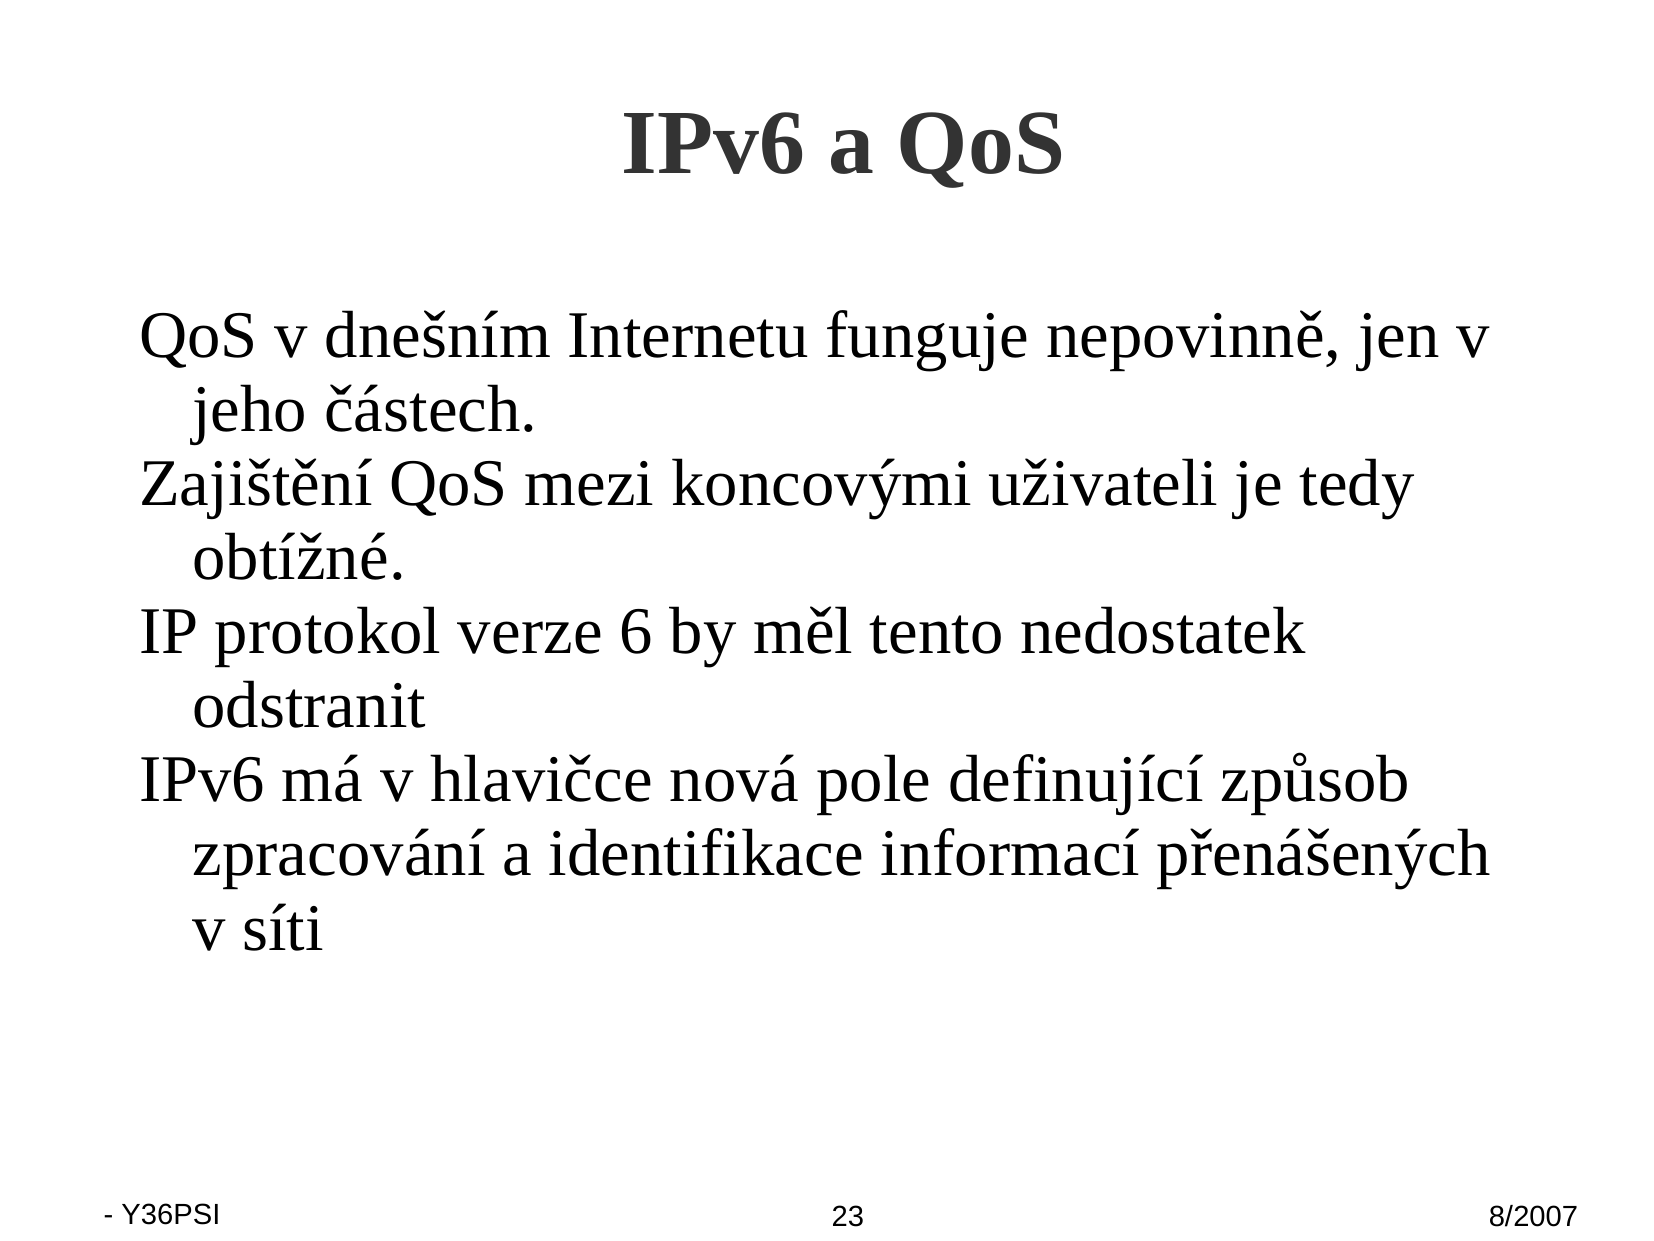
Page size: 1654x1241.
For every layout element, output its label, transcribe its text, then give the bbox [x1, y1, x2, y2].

title IPv6 a QoS [210, 38, 1478, 247]
list QoS v dnešním Internetu funguje nepovinně, jen v jeho částech. Zajištění QoS mezi koncovými uživateli je tedy obtížné. IP protokol verze 6 by měl tento nedostatek odstranit IPv6 má v hlavičce nová pole definující způsob zpracování a identifikace informací přenášených v síti [121, 297, 1534, 1126]
